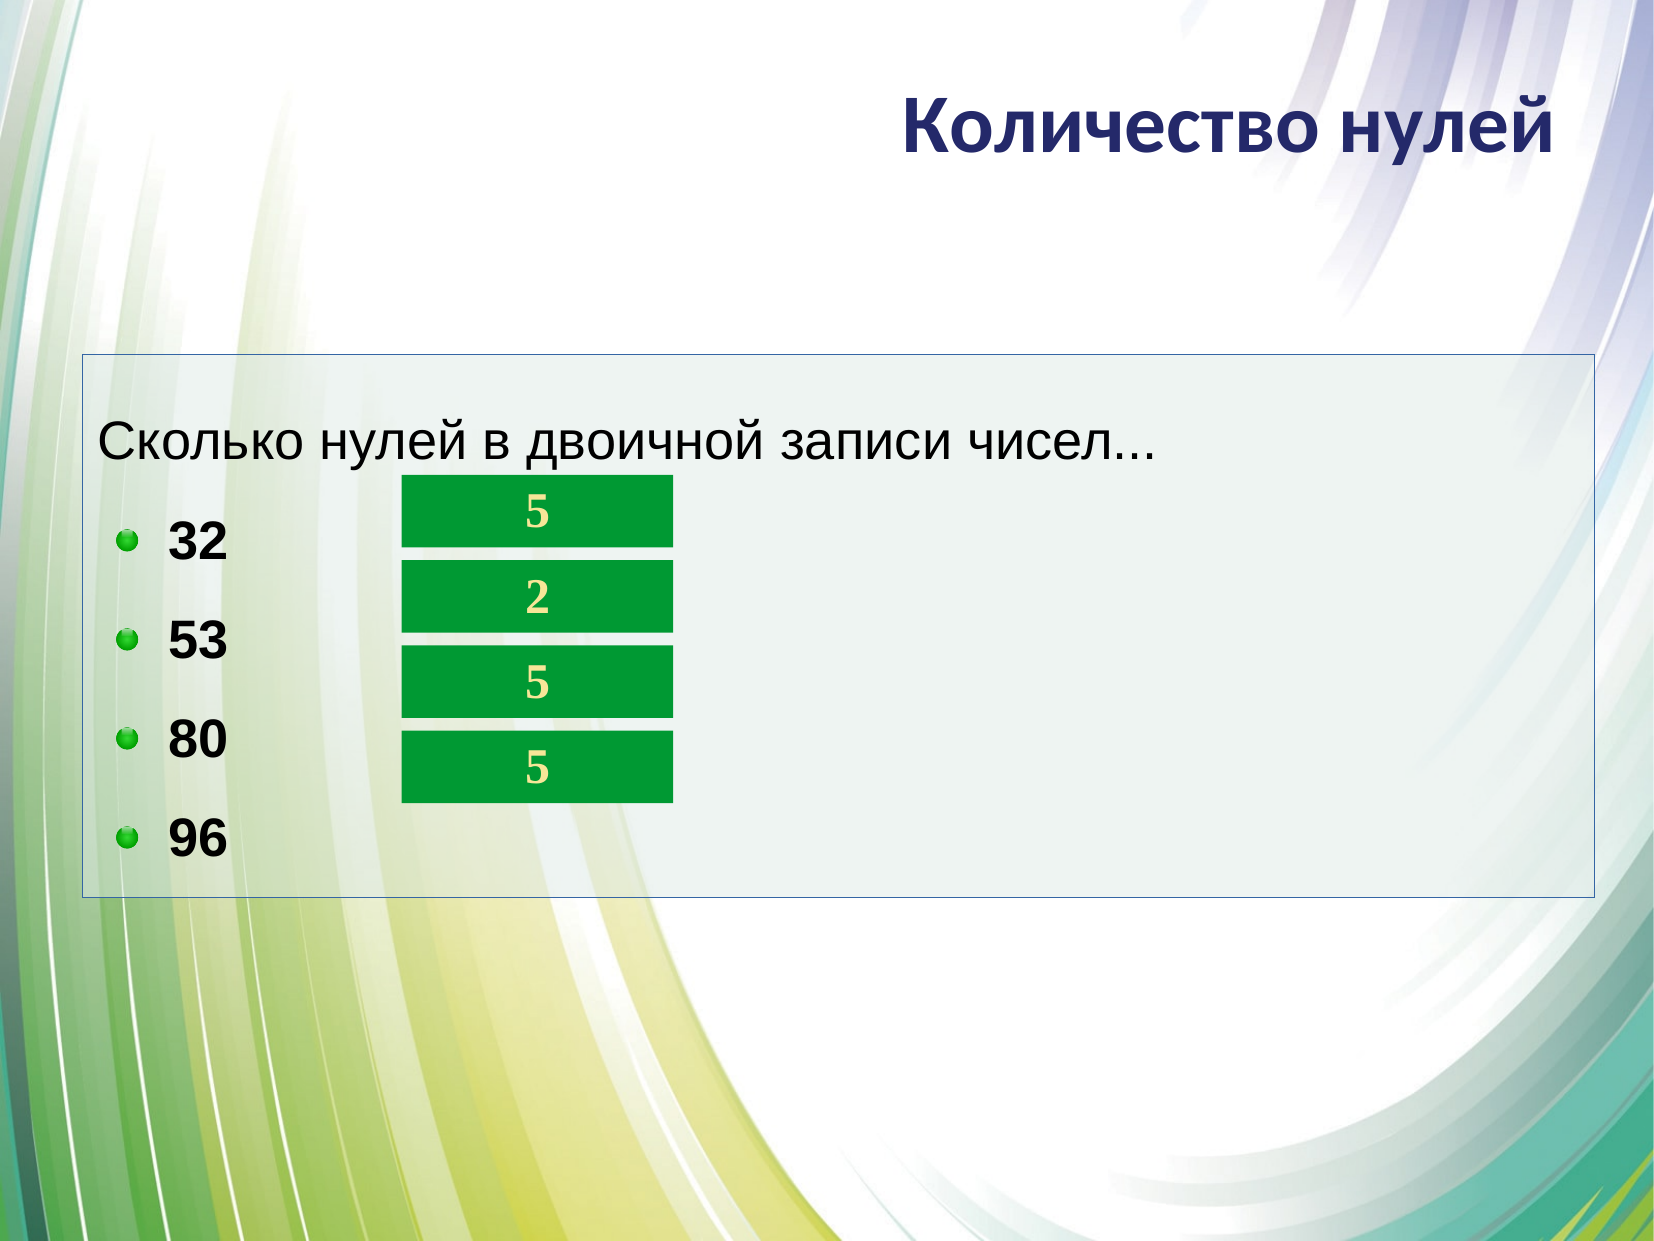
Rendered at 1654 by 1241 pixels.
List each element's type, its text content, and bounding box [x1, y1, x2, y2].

text_box Количество нулей [97, 66, 1571, 197]
text_box 5 [401, 645, 674, 718]
picture [0, 0, 1654, 1241]
text_box [82, 354, 1595, 898]
text_box 5 [401, 474, 674, 548]
list Сколько нулей в двоичной записи чисел... 32 53 80 96 [97, 402, 1595, 1028]
text_box 5 [401, 730, 674, 804]
text_box 2 [401, 560, 674, 633]
